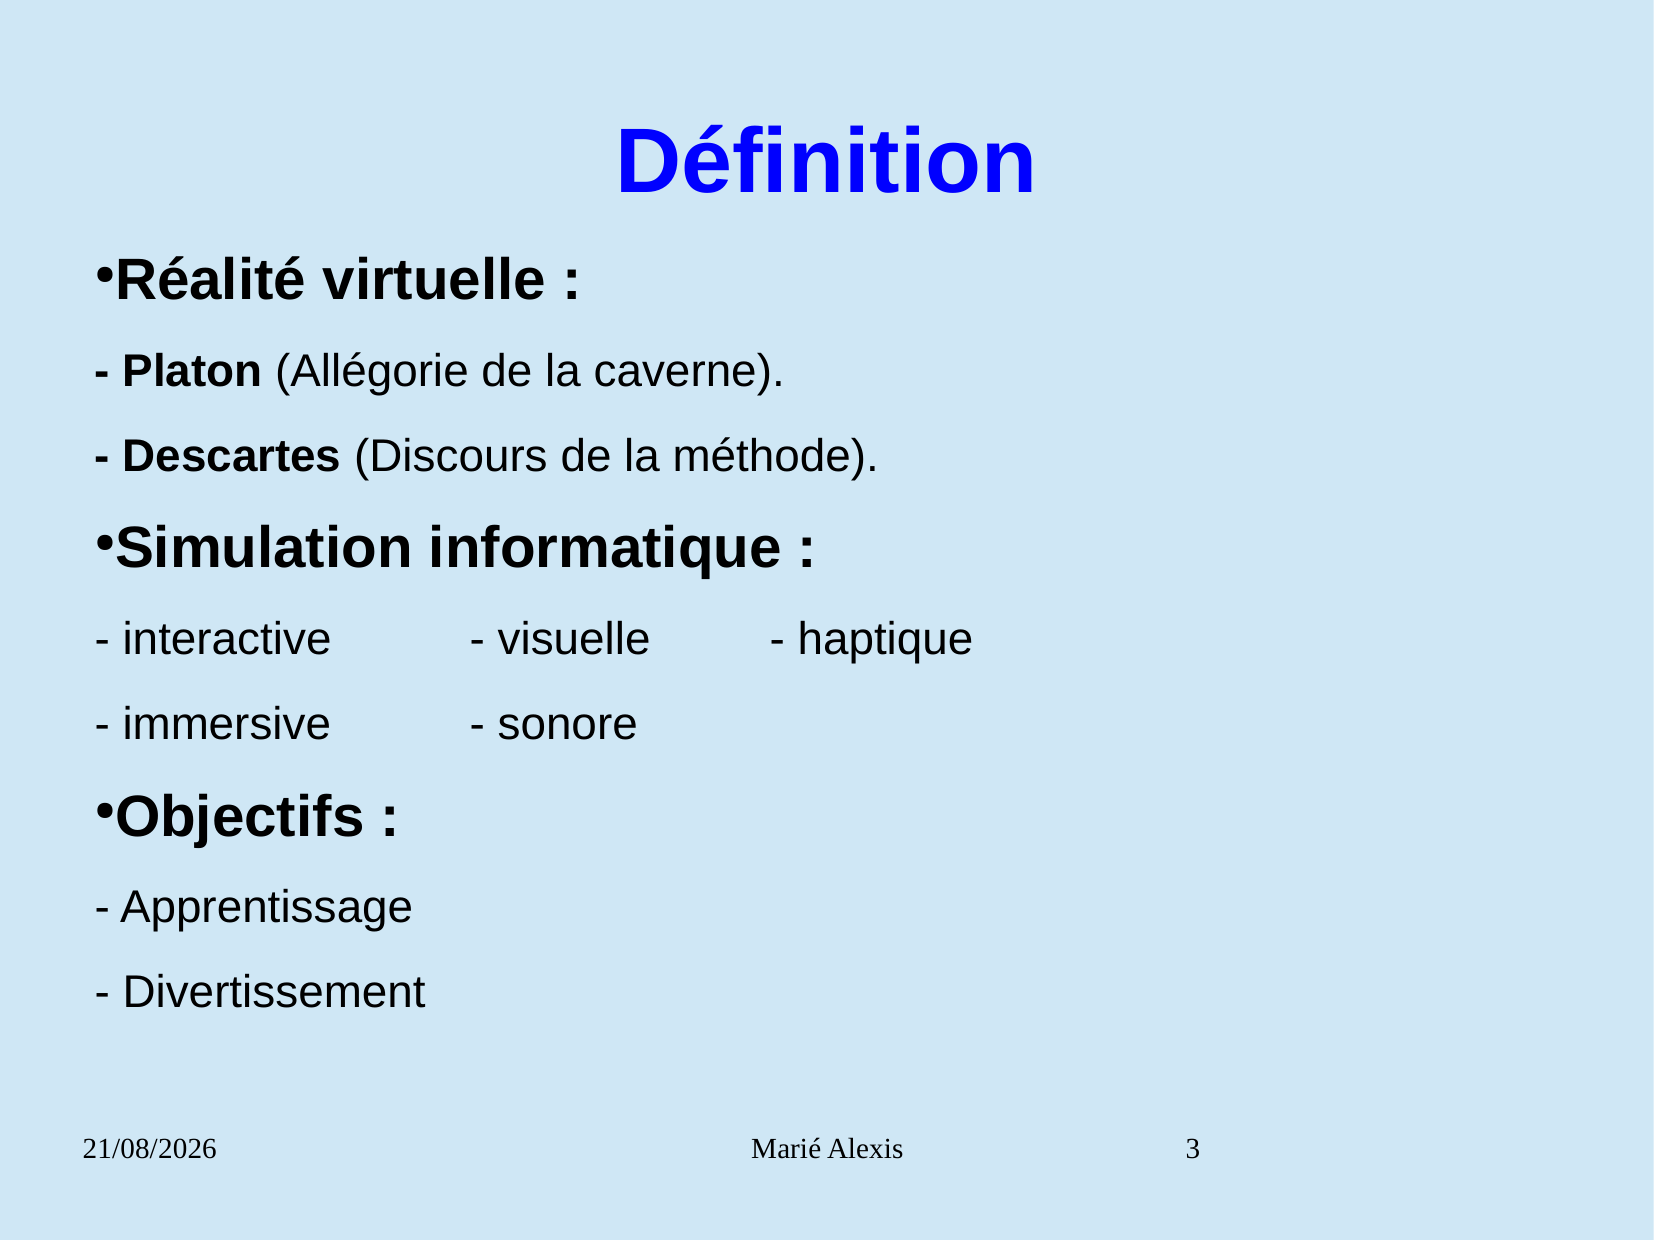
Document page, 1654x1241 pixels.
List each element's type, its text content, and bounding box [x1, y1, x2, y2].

text_box [82, 1129, 468, 1216]
text_box Marié Alexis [565, 1129, 1090, 1216]
list Réalité virtuelle : - Platon (Allégorie de la caverne). - Descartes (Discours de la méthode). Simulation informatique : - interactive - visuelle - haptique - immersive - sonore Objectifs : - Apprentissage - Divertissement [94, 241, 1583, 1068]
text_box [1185, 1129, 1571, 1216]
title Définition [82, 52, 1571, 260]
